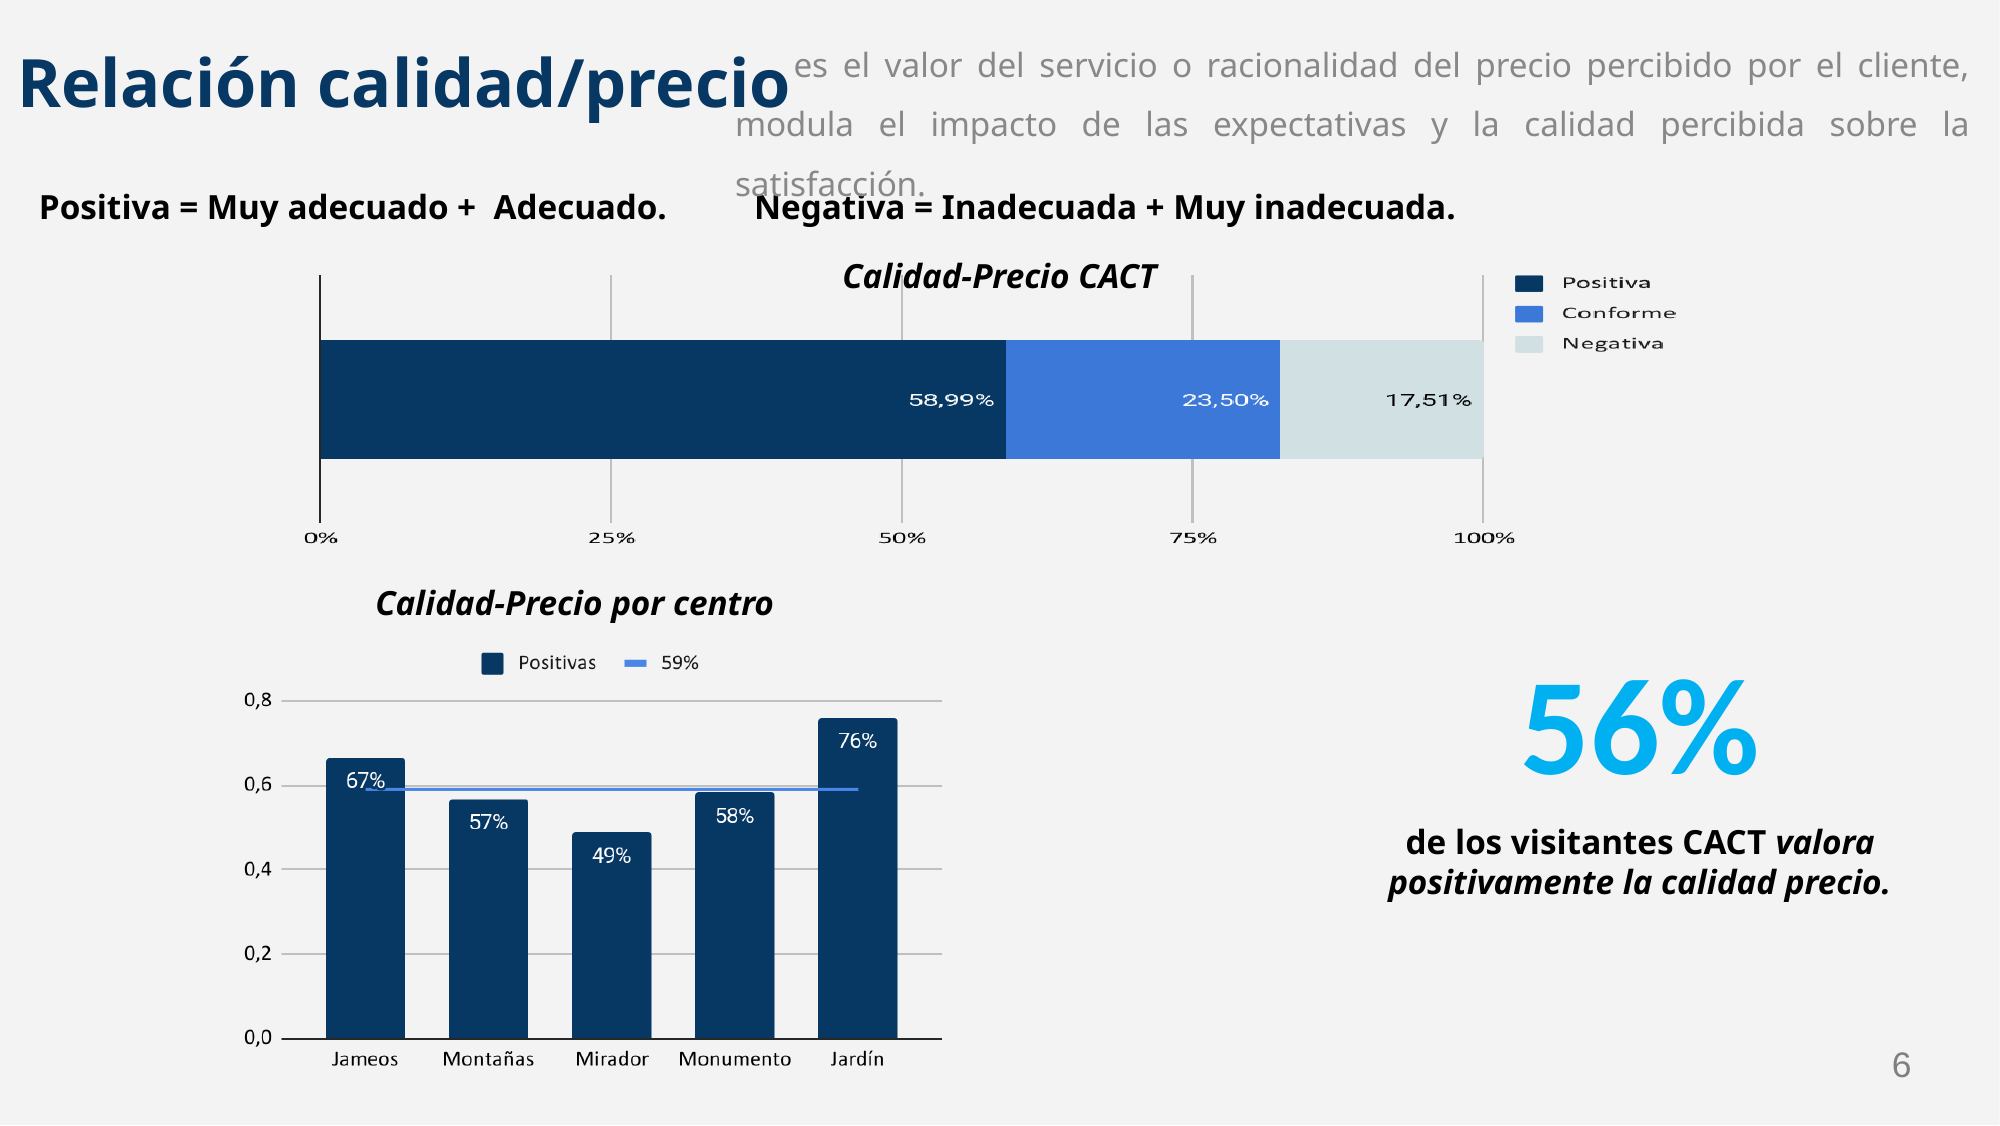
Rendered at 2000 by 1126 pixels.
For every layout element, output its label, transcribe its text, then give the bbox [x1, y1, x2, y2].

slide_number <number> [1462, 1033, 1930, 1094]
text_box Calidad-Precio CACT [771, 247, 1229, 304]
text_box Calidad-Precio por centro [346, 574, 804, 629]
picture [215, 629, 964, 1095]
text_box 56% [1488, 629, 1793, 812]
text_box es el valor del servicio o racionalidad del precio percibido por el cliente, modula el impacto de las expectativas y la calidad percibida sobre la satisfacción. [706, 23, 2000, 271]
text_box Relación calidad/precio [0, 0, 1874, 121]
text_box de los visitantes CACT valora positivamente la calidad precio. [1350, 814, 1930, 1029]
picture [296, 260, 1703, 562]
text_box Positiva = Muy adecuado + Adecuado. Negativa = Inadecuada + Muy inadecuada. [38, 164, 706, 248]
